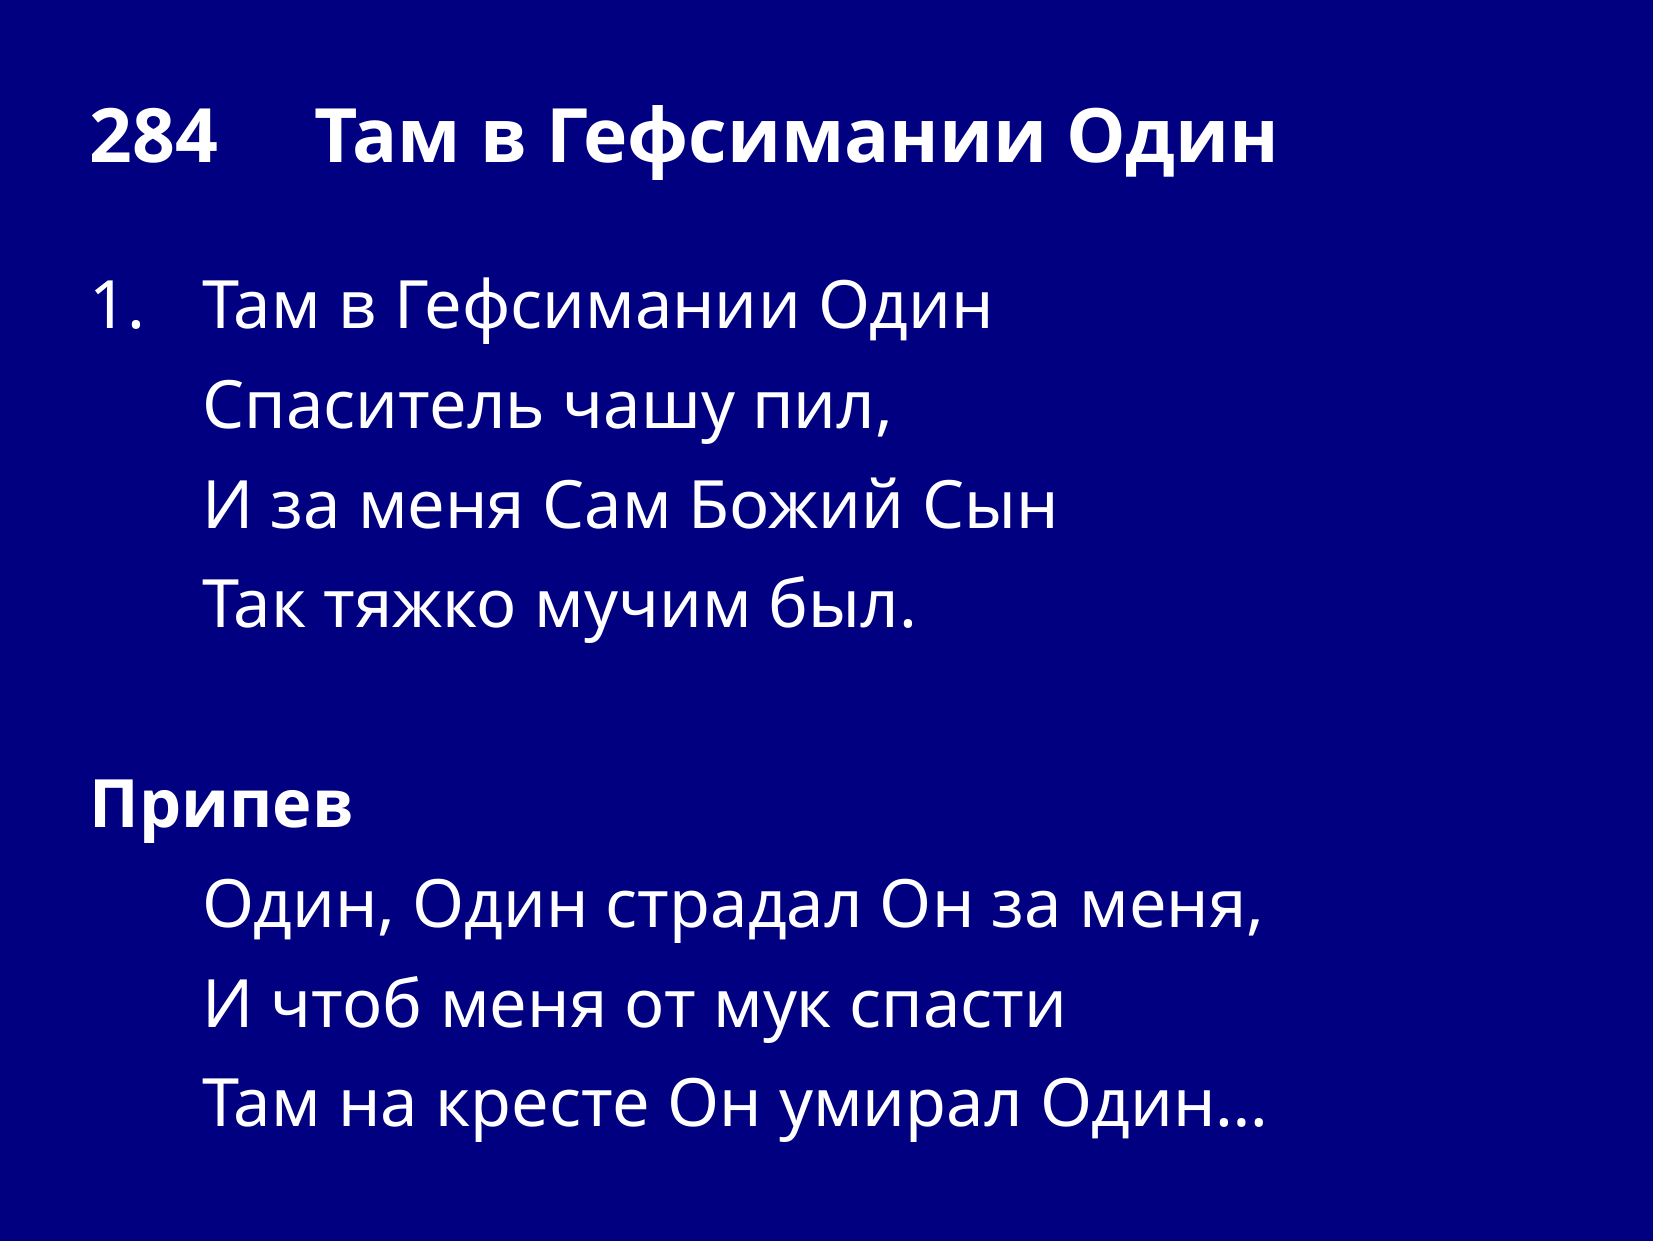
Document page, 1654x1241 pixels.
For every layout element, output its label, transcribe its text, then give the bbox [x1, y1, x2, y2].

text_box 284 Там в Гефсимании Один [75, 75, 1576, 188]
text_box 1. Там в Гефсимании Один Спаситель чашу пил, И за меня Сам Божий Сын Так тяжко мучим был. Припев Один, Один страдал Он за меня, И чтоб меня от мук спасти Там на кресте Он умирал Один… [75, 188, 1576, 1163]
